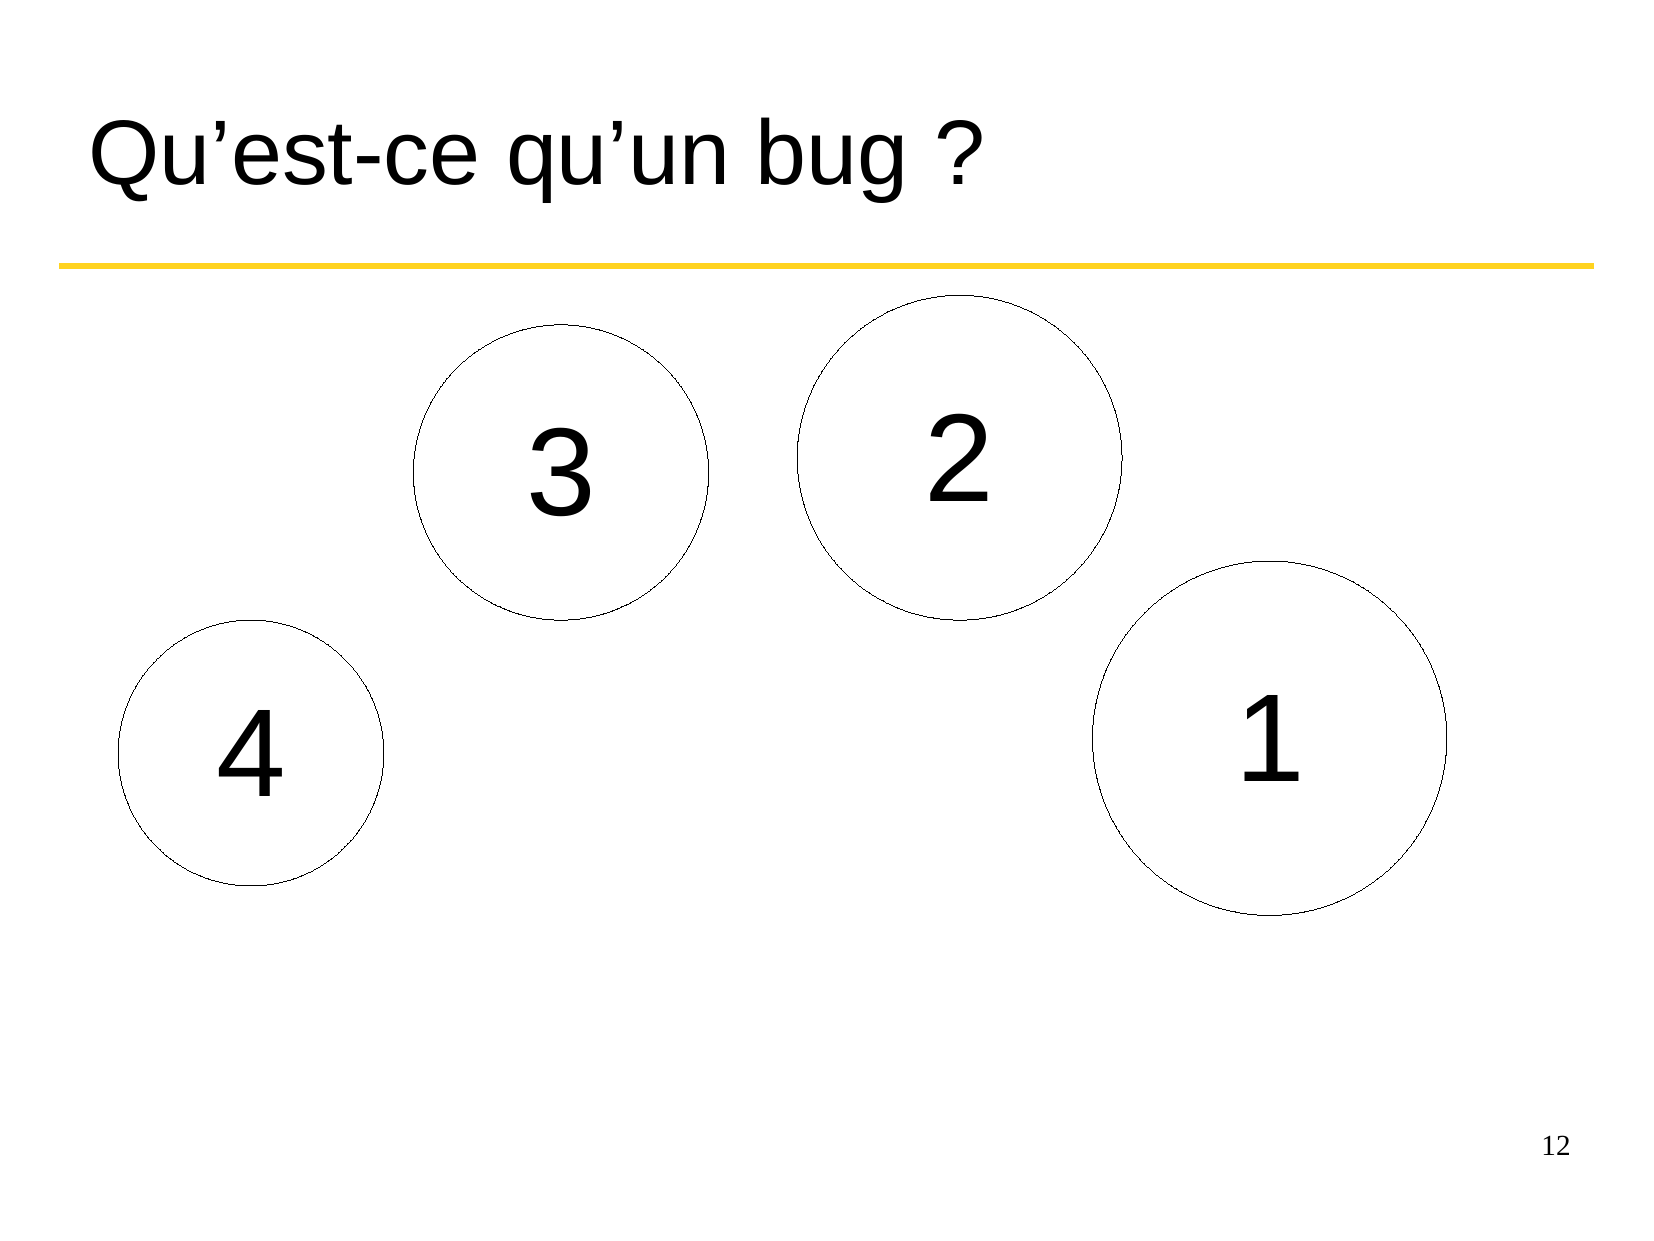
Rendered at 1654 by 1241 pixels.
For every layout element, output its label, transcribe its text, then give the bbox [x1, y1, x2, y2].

text_box 4 [118, 620, 384, 886]
text_box 2 [797, 295, 1123, 621]
text_box 1 [1092, 561, 1447, 916]
title Qu’est-ce qu’un bug ? [88, 49, 1571, 257]
text_box 3 [413, 324, 709, 621]
